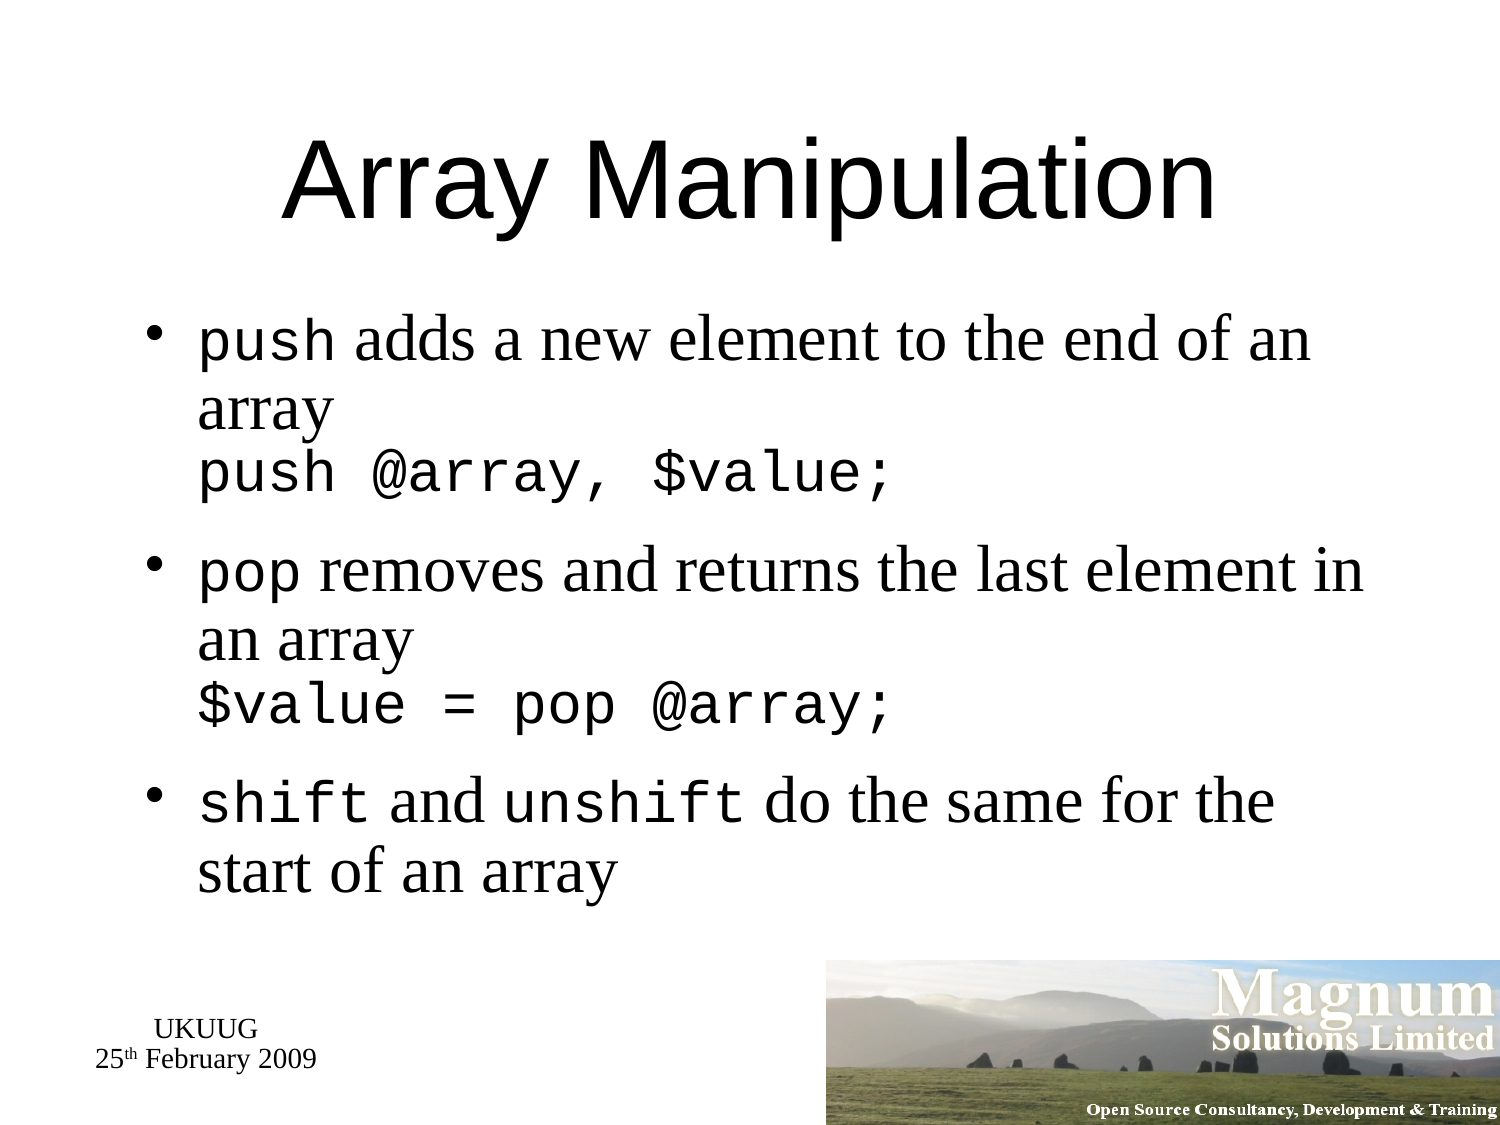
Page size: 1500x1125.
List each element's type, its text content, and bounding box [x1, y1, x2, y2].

list push adds a new element to the end of an array push @array, $value; pop removes and returns the last element in an array $value = pop @array; shift and unshift do the same for the start of an array [112, 295, 1388, 1013]
picture [826, 960, 1500, 1125]
title Array Manipulation [112, 62, 1388, 250]
